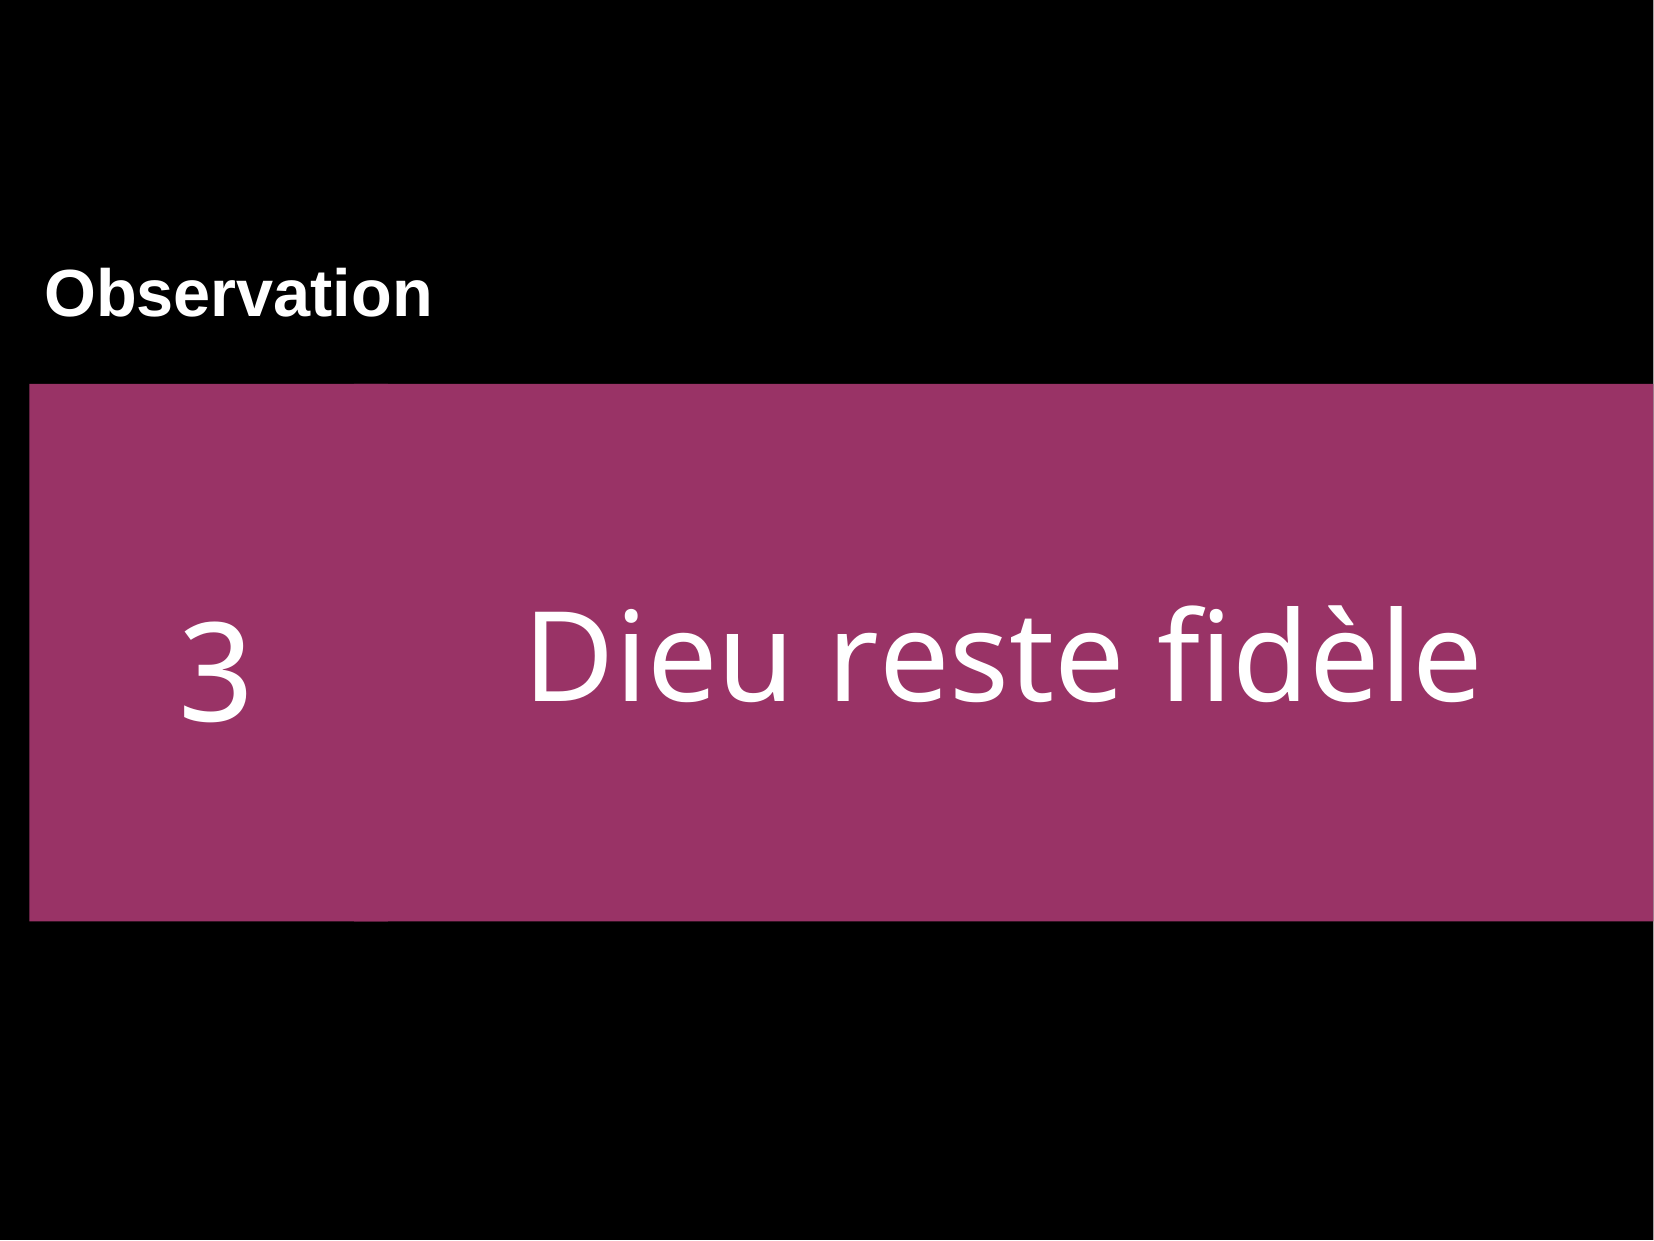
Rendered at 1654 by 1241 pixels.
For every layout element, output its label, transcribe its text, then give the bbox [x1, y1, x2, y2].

text_box Dieu reste fidèle [354, 383, 1654, 922]
text_box Observation [29, 247, 1654, 339]
text_box 3 [159, 566, 300, 770]
text_box [29, 383, 354, 922]
